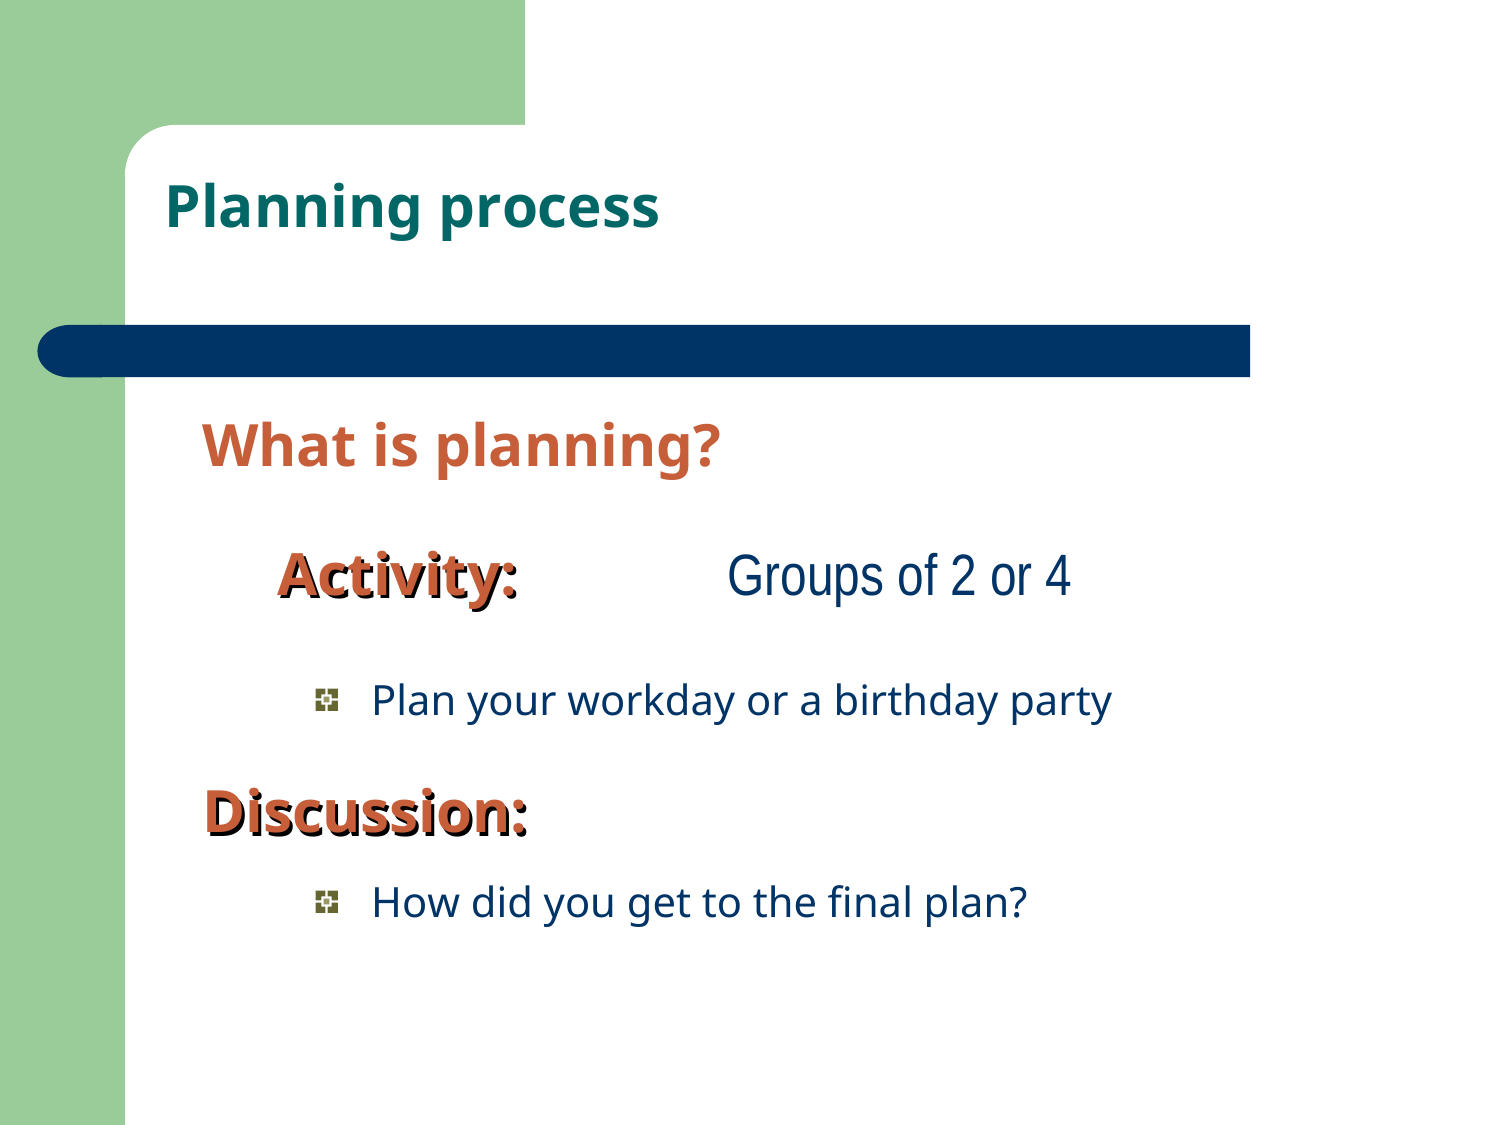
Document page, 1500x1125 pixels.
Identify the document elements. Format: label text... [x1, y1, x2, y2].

list Plan your workday or a birthday party How did you get to the final plan? [300, 587, 1500, 1075]
text_box Activity: Groups of 2 or 4 [262, 537, 1088, 616]
text_box What is planning? [187, 399, 1401, 486]
text_box Discussion: [187, 774, 818, 854]
title Planning process [149, 162, 1463, 250]
